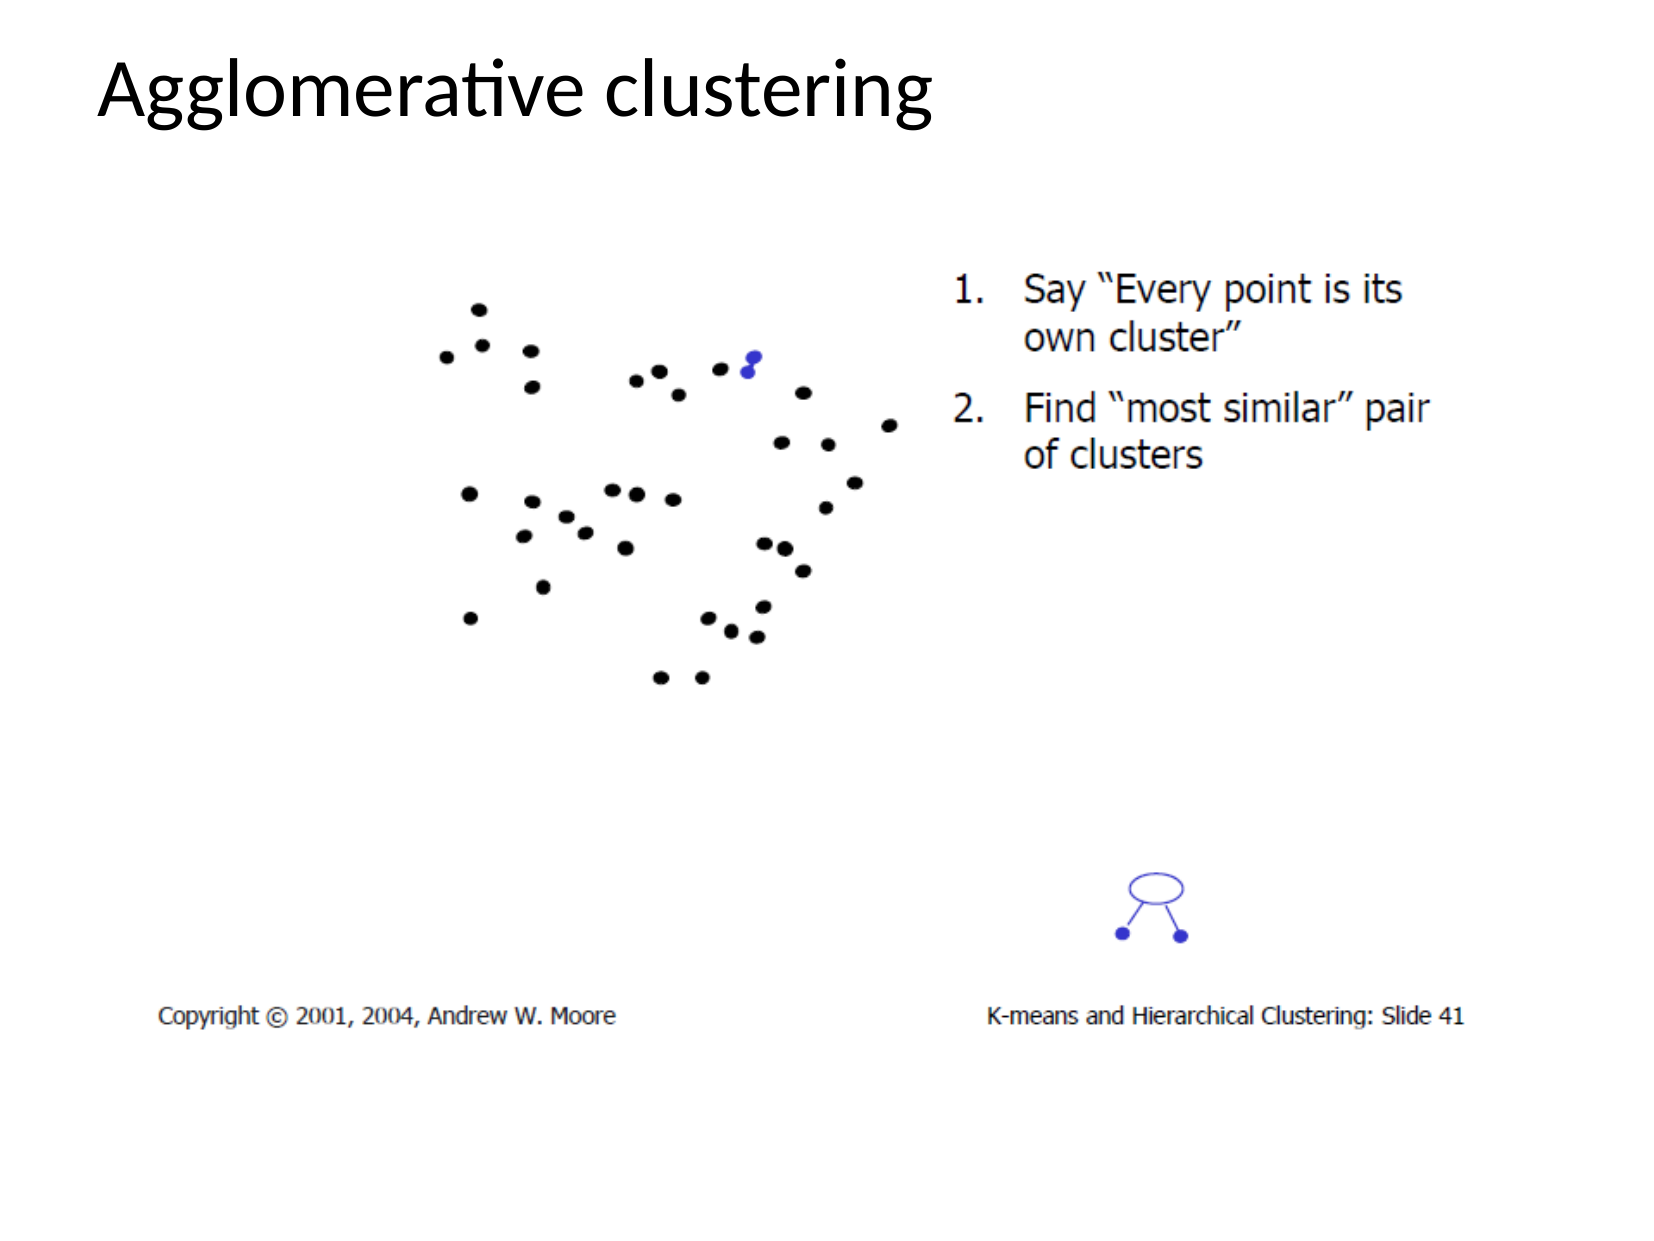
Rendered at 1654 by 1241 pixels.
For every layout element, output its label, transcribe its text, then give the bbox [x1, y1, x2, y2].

picture [142, 205, 1511, 1035]
text_box Agglomerative clustering [82, 0, 1571, 166]
